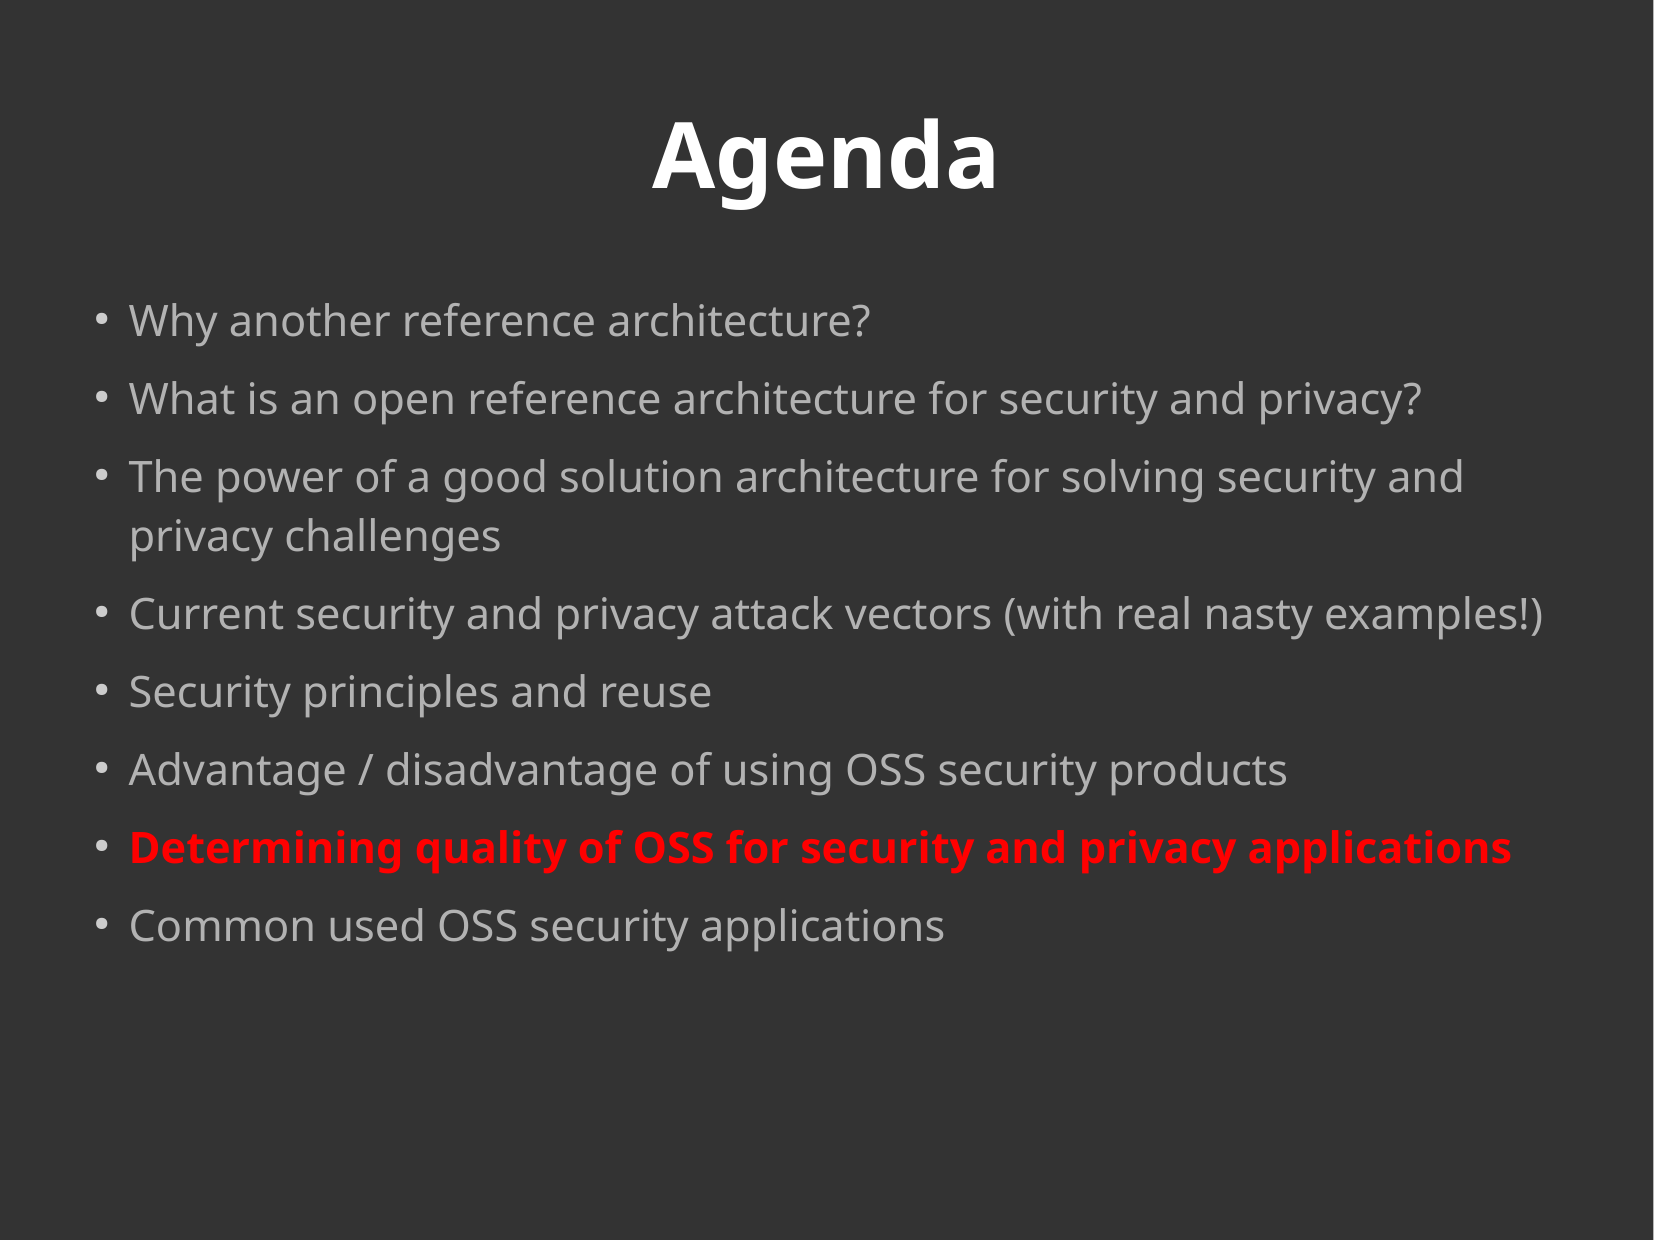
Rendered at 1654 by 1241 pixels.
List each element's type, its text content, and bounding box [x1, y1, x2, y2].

list Why another reference architecture? What is an open reference architecture for security and privacy? The power of a good solution architecture for solving security and privacy challenges Current security and privacy attack vectors (with real nasty examples!) Security principles and reuse Advantage / disadvantage of using OSS security products Determining quality of OSS for security and privacy applications Common used OSS security applications [82, 290, 1571, 1010]
title Agenda [82, 49, 1571, 257]
